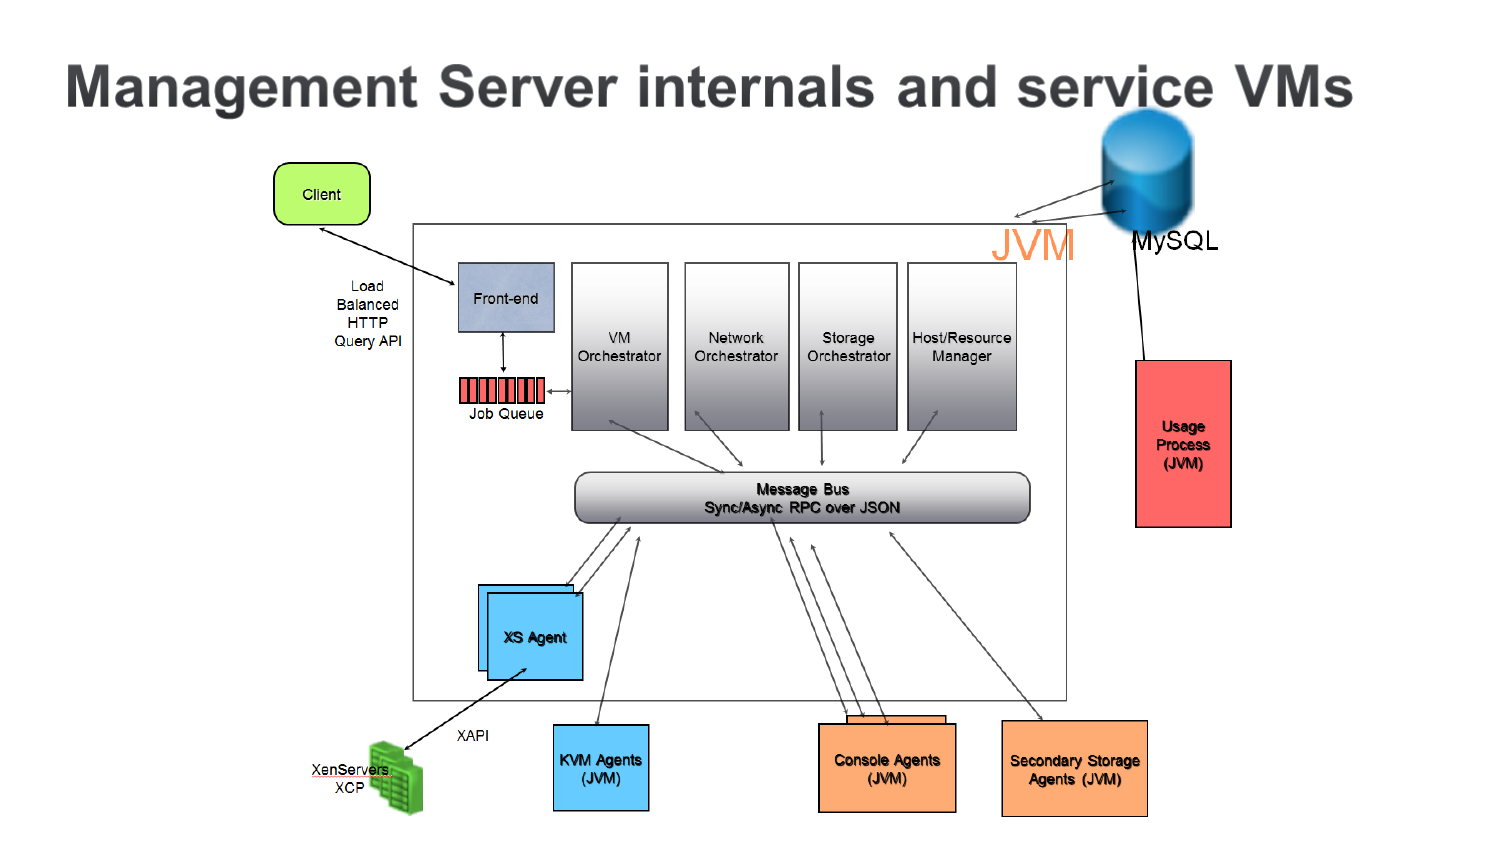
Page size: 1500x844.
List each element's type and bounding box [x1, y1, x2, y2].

picture [262, 156, 1238, 822]
text_box [29, 32, 1500, 156]
